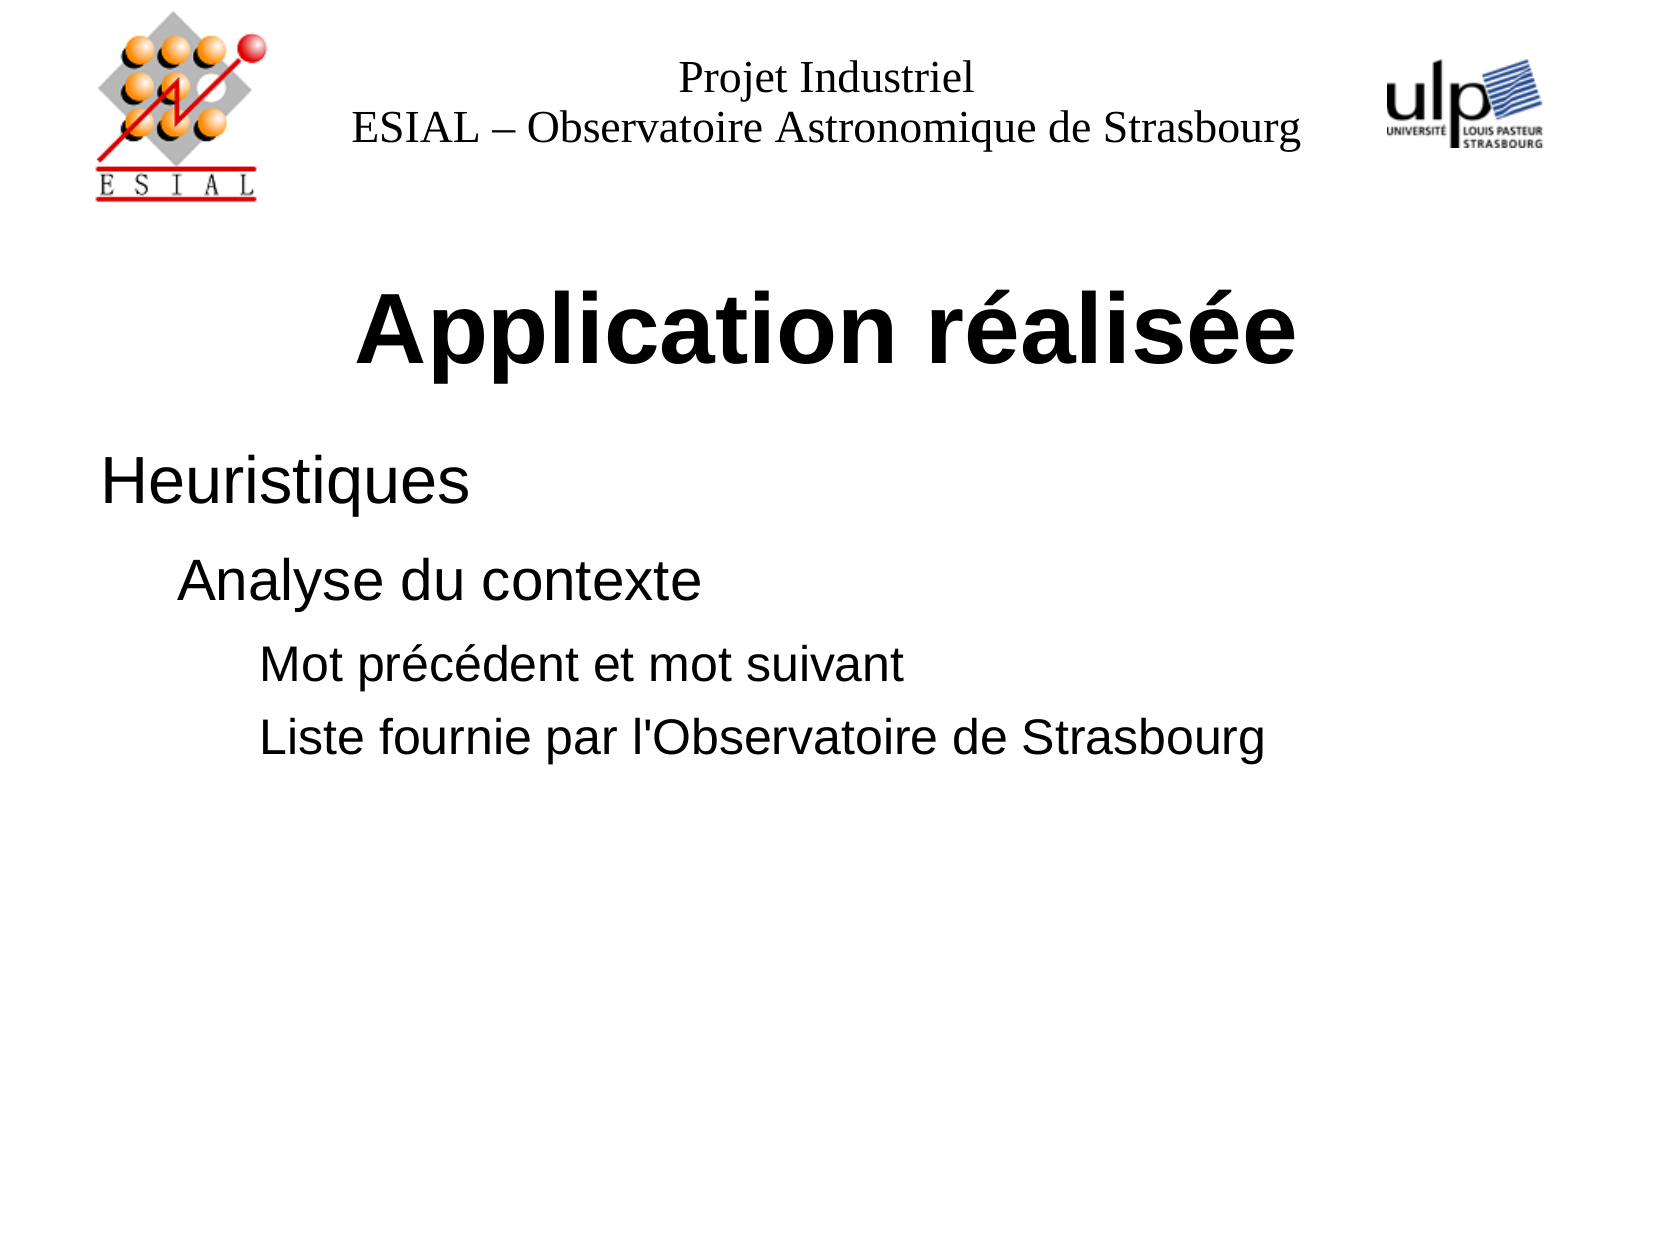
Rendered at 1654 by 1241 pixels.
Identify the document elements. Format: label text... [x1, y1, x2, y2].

list Heuristiques Analyse du contexte Mot précédent et mot suivant Liste fournie par l'Observatoire de Strasbourg [82, 442, 1571, 1182]
title Projet Industriel ESIAL – Observatoire Astronomique de Strasbourg [82, 49, 1571, 257]
text_box Application réalisée [265, 265, 1388, 414]
picture [88, 6, 273, 49]
